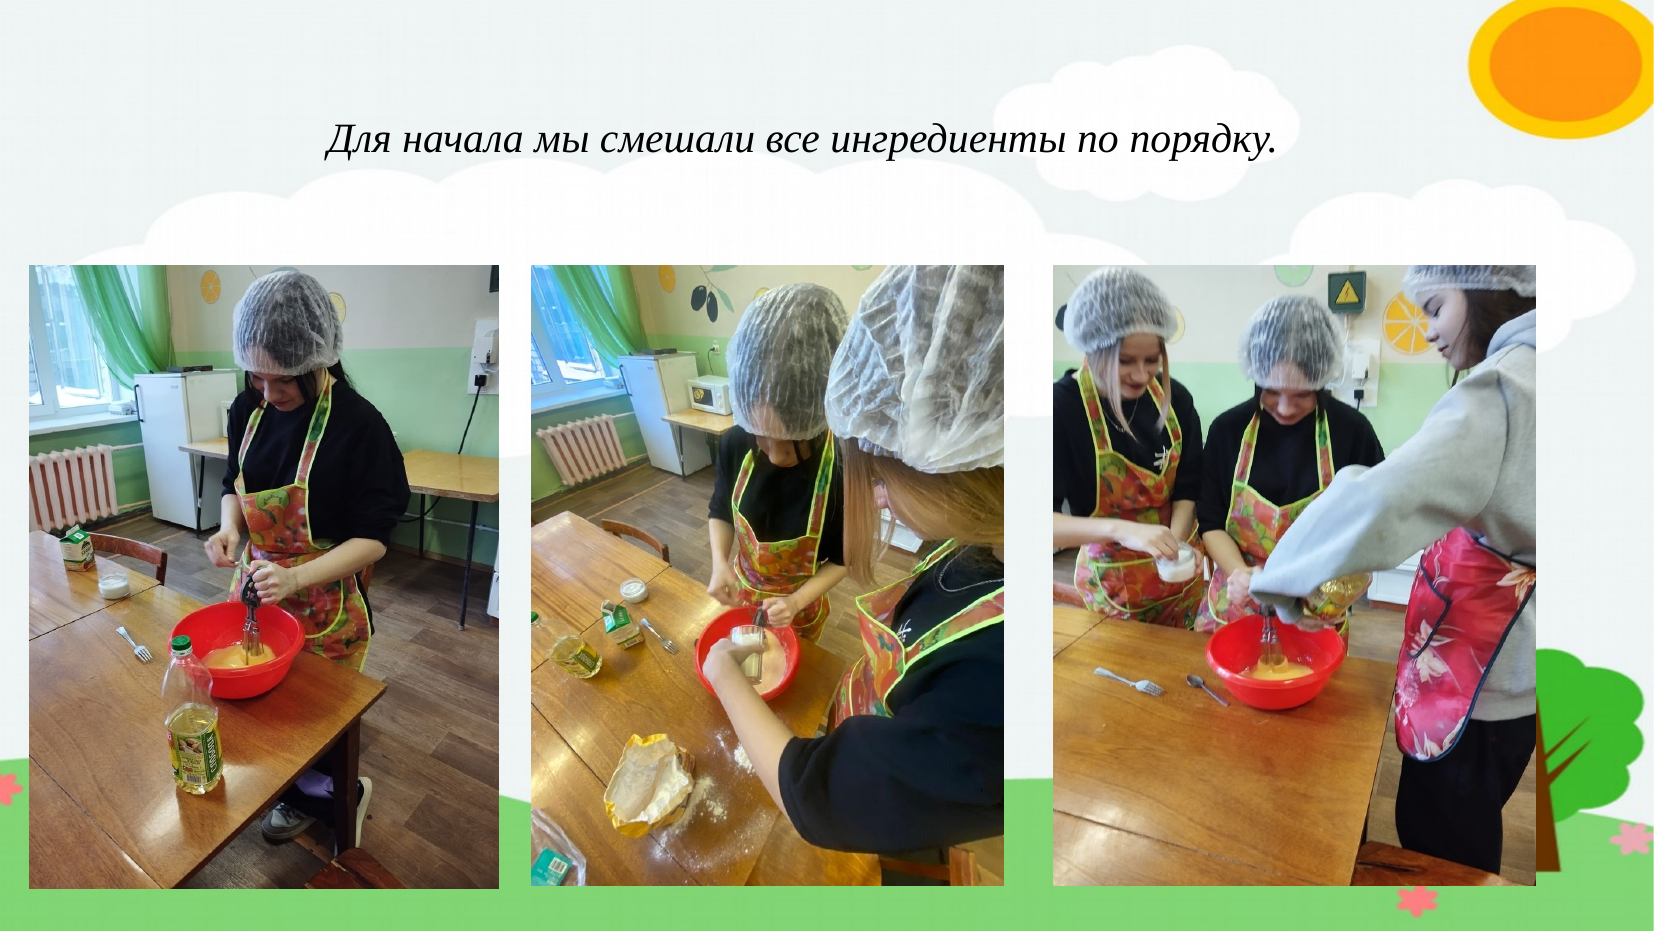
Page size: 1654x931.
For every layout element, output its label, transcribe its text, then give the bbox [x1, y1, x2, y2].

title Для начала мы смешали все ингредиенты по порядку. [70, 0, 1536, 277]
picture [0, 0, 1654, 931]
